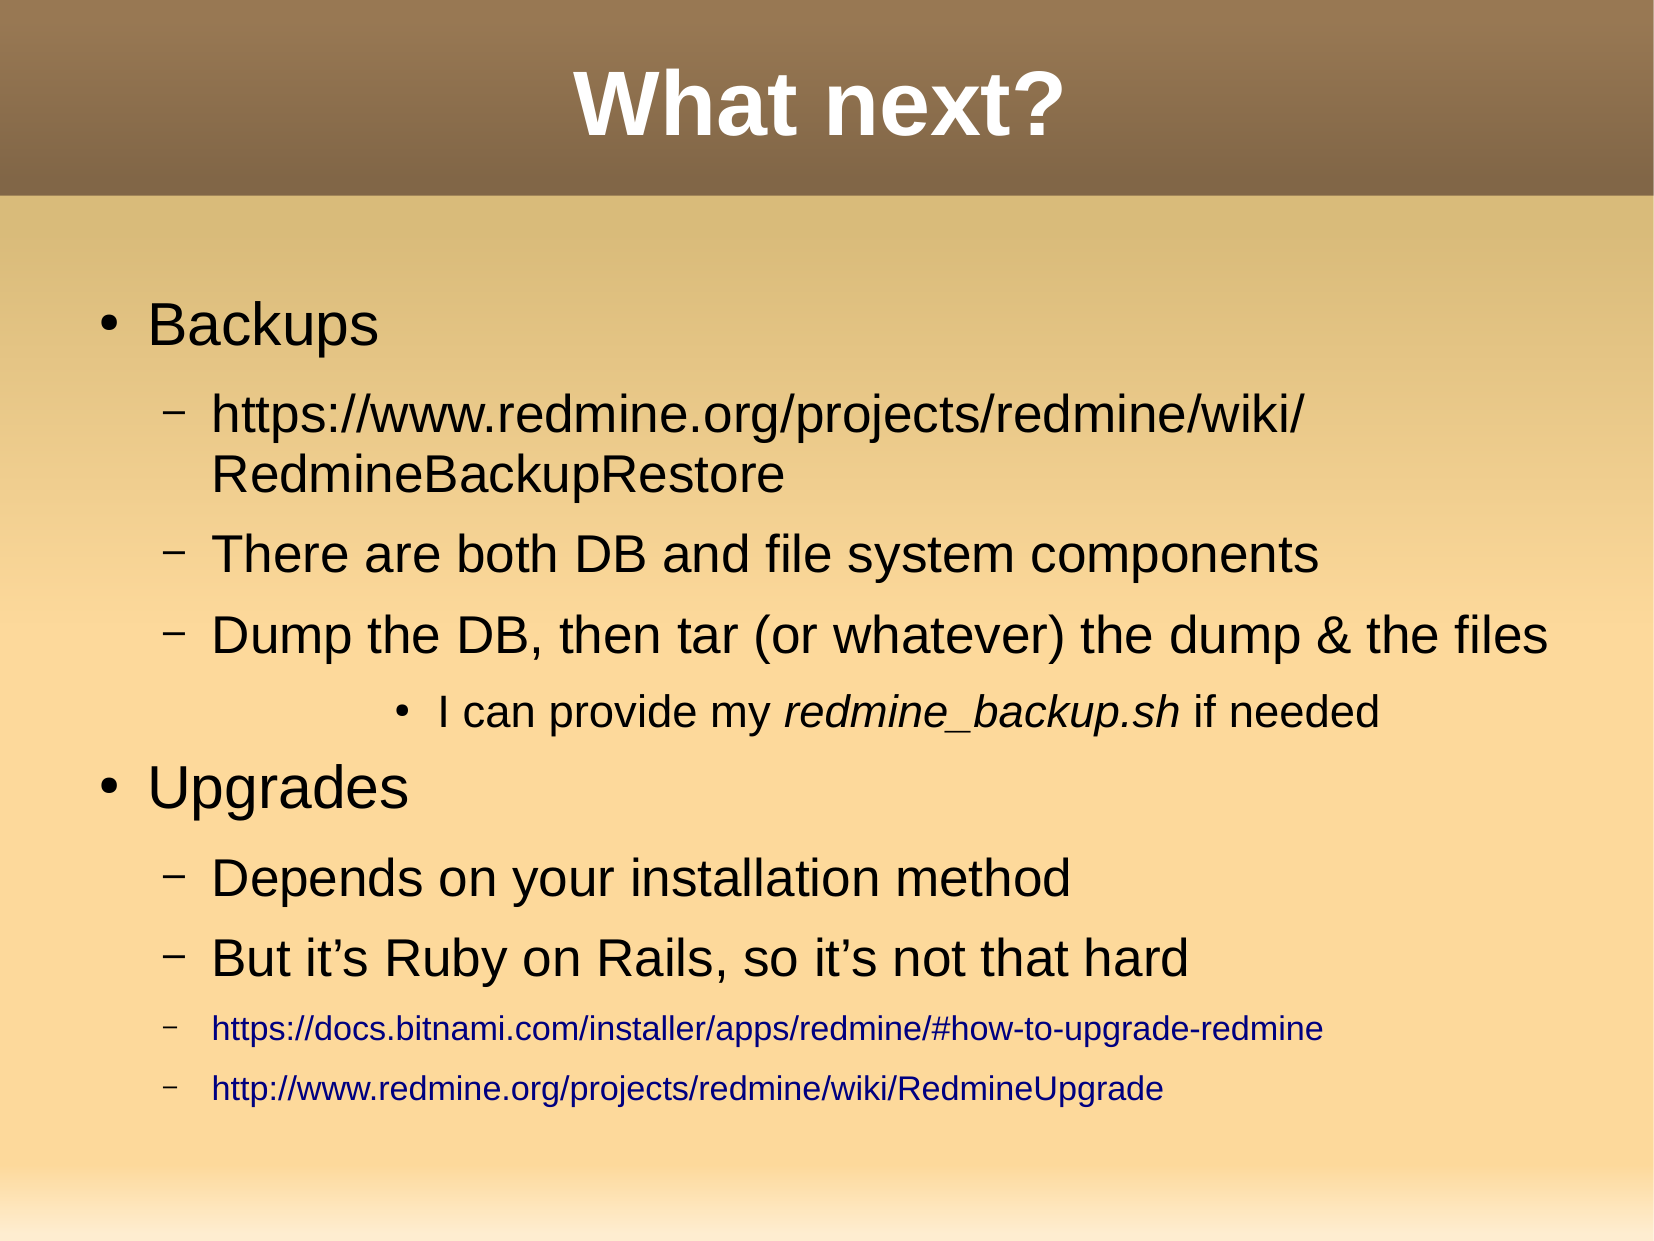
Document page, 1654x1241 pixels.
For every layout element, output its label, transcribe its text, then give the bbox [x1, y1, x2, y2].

picture [0, 0, 1654, 1241]
list Backups https://www.redmine.org/projects/redmine/wiki/RedmineBackupRestore There are both DB and file system components Dump the DB, then tar (or whatever) the dump & the files I can provide my redmine_backup.sh if needed Upgrades Depends on your installation method But it’s Ruby on Rails, so it’s not that hard https://docs.bitnami.com/installer/apps/redmine/#how-to-upgrade-redmine http://www.redmine.org/projects/redmine/wiki/RedmineUpgrade [82, 290, 1571, 1125]
title What next? [76, 0, 1565, 208]
